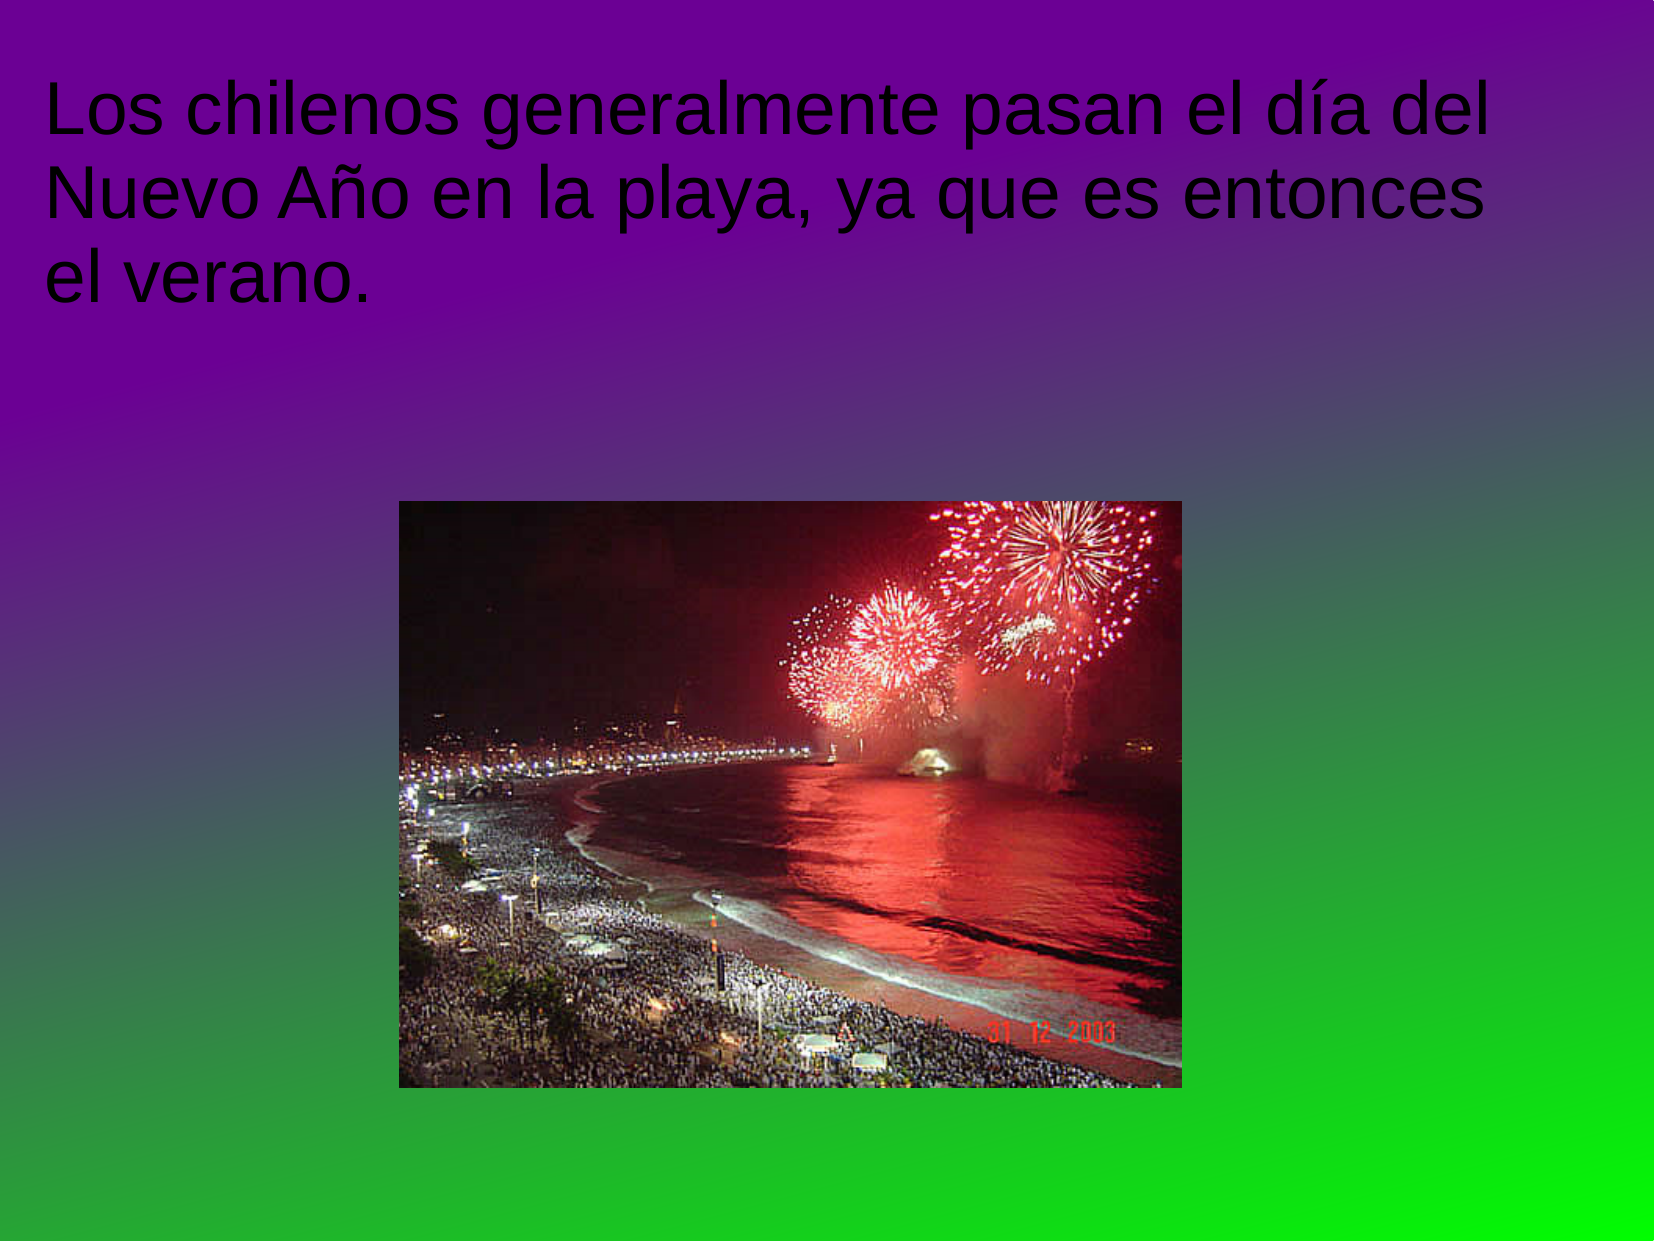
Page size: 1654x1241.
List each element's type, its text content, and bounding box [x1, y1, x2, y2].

text_box Los chilenos generalmente pasan el día del Nuevo Año en la playa, ya que es entonces el verano. [29, 59, 1565, 326]
picture [399, 501, 1182, 1088]
